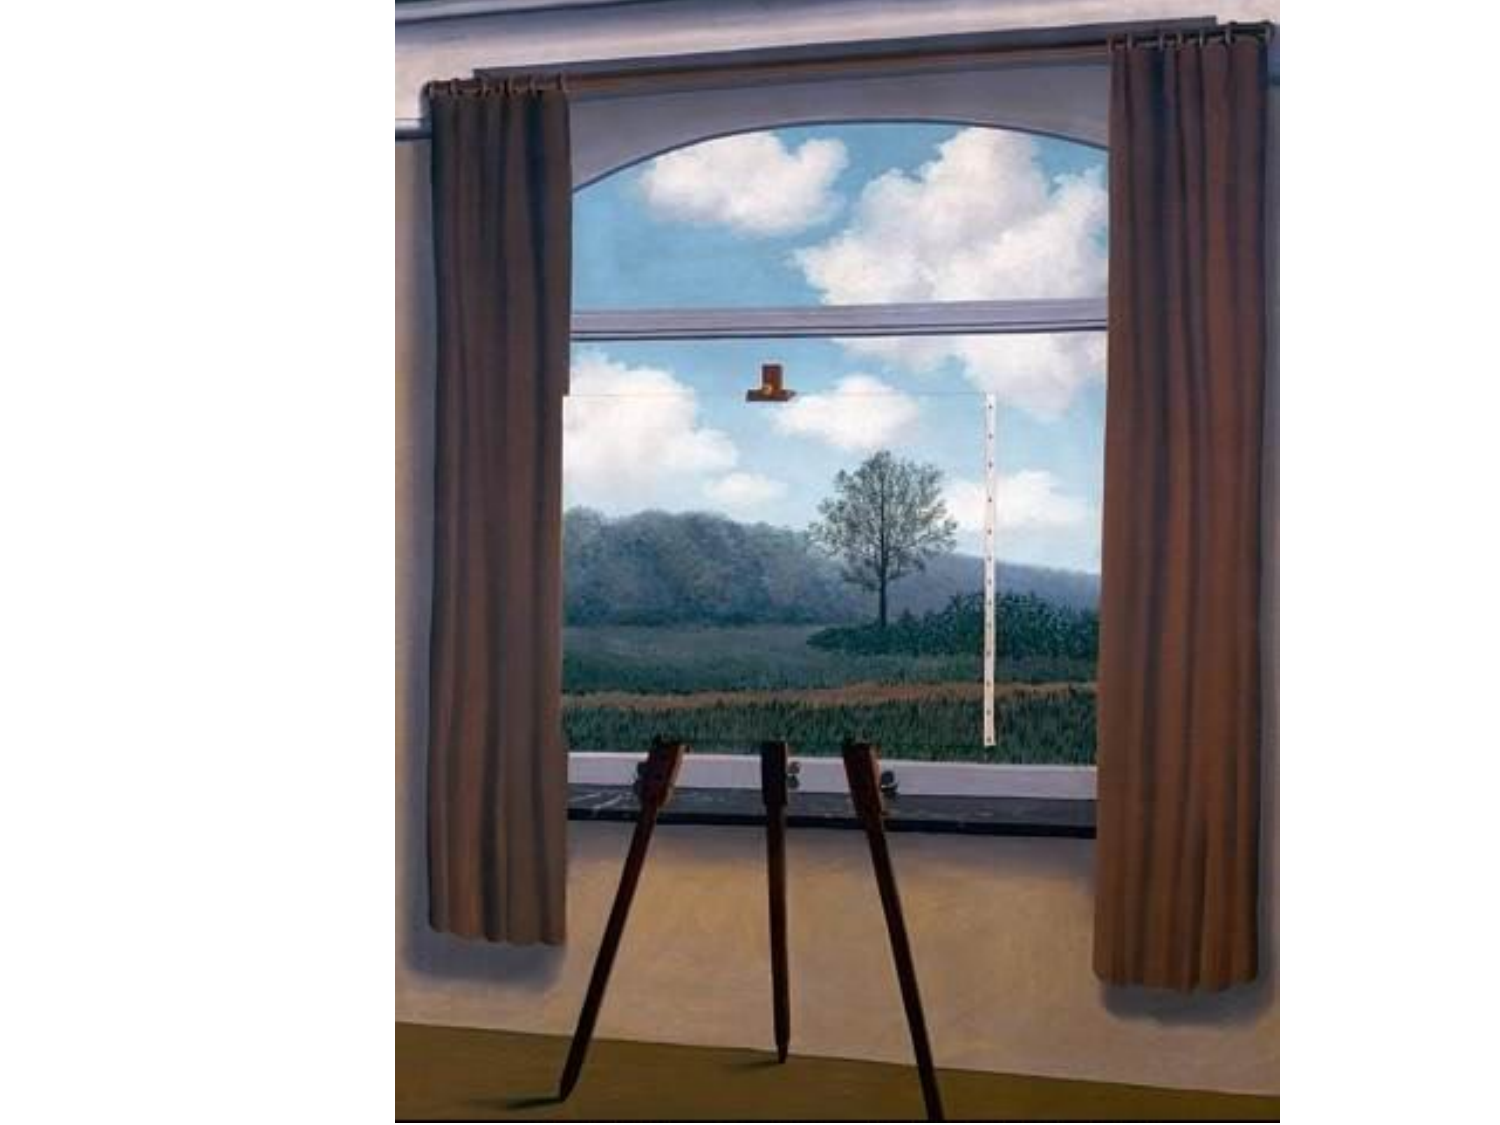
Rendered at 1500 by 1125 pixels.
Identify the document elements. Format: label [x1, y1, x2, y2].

picture [395, 0, 1280, 1123]
